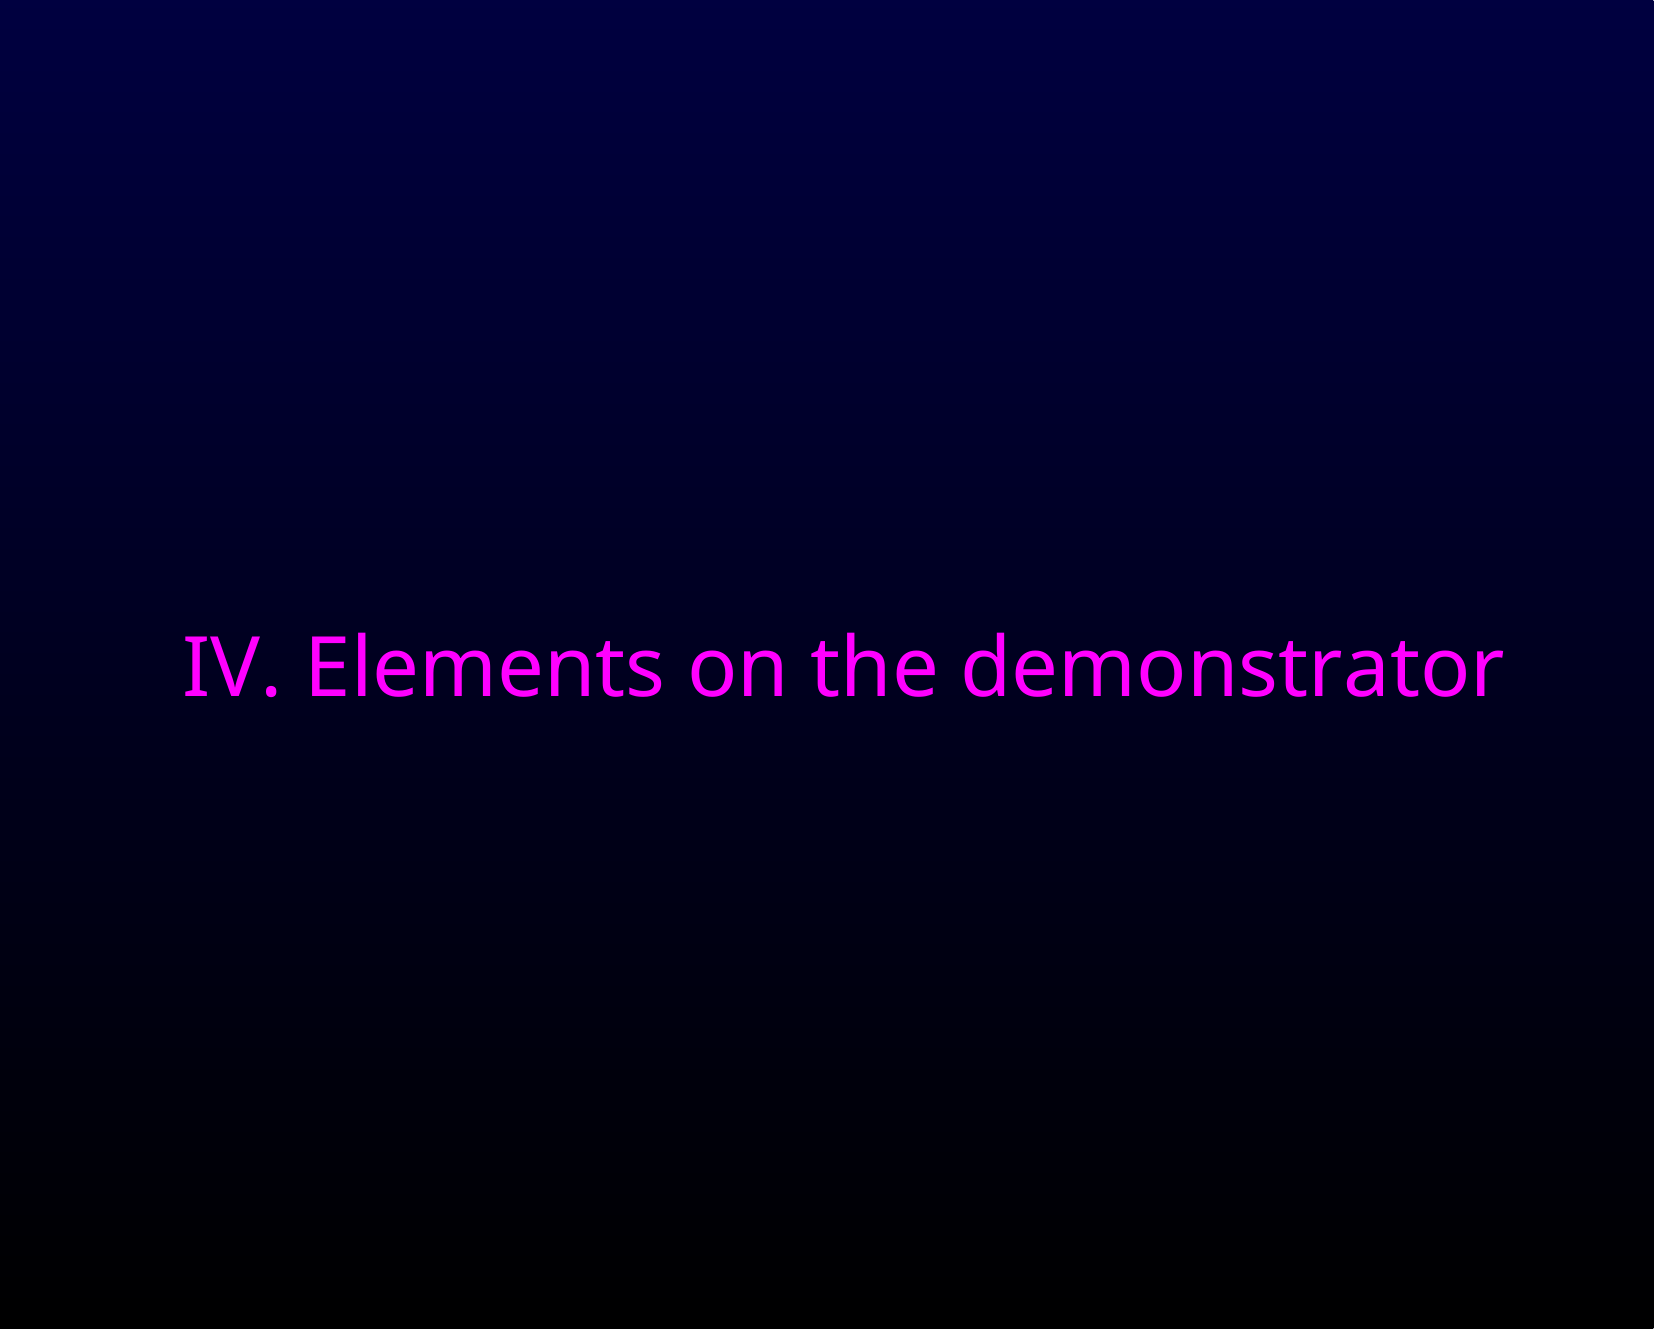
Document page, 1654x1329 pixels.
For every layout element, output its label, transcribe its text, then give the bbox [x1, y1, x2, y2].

subtitle IV. Elements on the demonstrator [120, 245, 1533, 1083]
